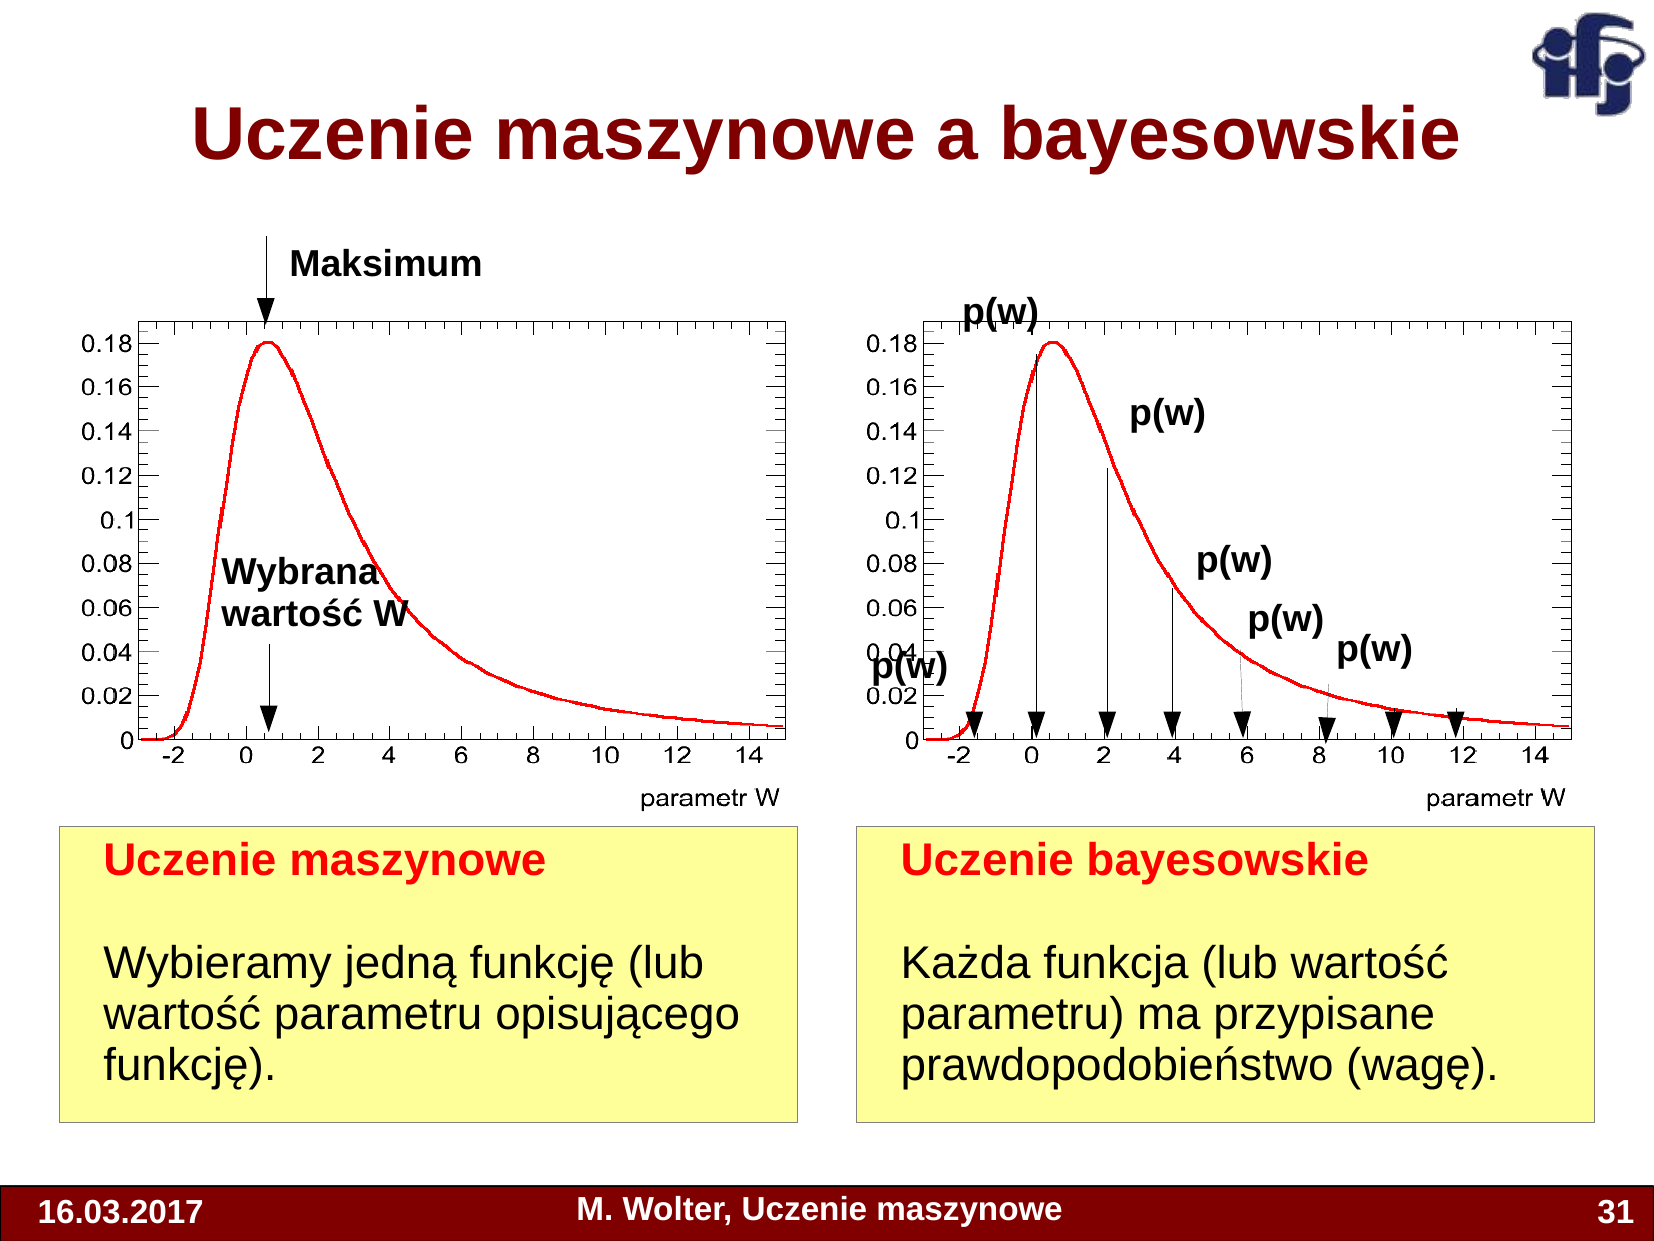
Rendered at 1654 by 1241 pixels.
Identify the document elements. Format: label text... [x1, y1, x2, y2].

picture [1525, 0, 1654, 129]
text_box p(w) [1114, 383, 1241, 444]
picture [8, 295, 1613, 824]
text_box Uczenie maszynowe Wybieramy jedną funkcję (lub wartość parametru opisującego funkcję). [88, 826, 768, 1117]
text_box p(w) [1321, 620, 1447, 680]
title Uczenie maszynowe a bayesowskie [82, 25, 1571, 233]
text_box p(w) [947, 283, 1074, 344]
text_box Uczenie bayesowskie Każda funkcja (lub wartość parametru) ma przypisane prawdopodobieństwo (wagę). [885, 826, 1595, 1117]
text_box p(w) [856, 637, 982, 697]
text_box p(w) [1232, 590, 1359, 651]
text_box [856, 826, 1595, 1123]
text_box Maksimum [274, 235, 532, 296]
text_box Wybrana wartość W [206, 543, 458, 649]
text_box p(w) [1181, 531, 1307, 592]
text_box [59, 826, 798, 1123]
